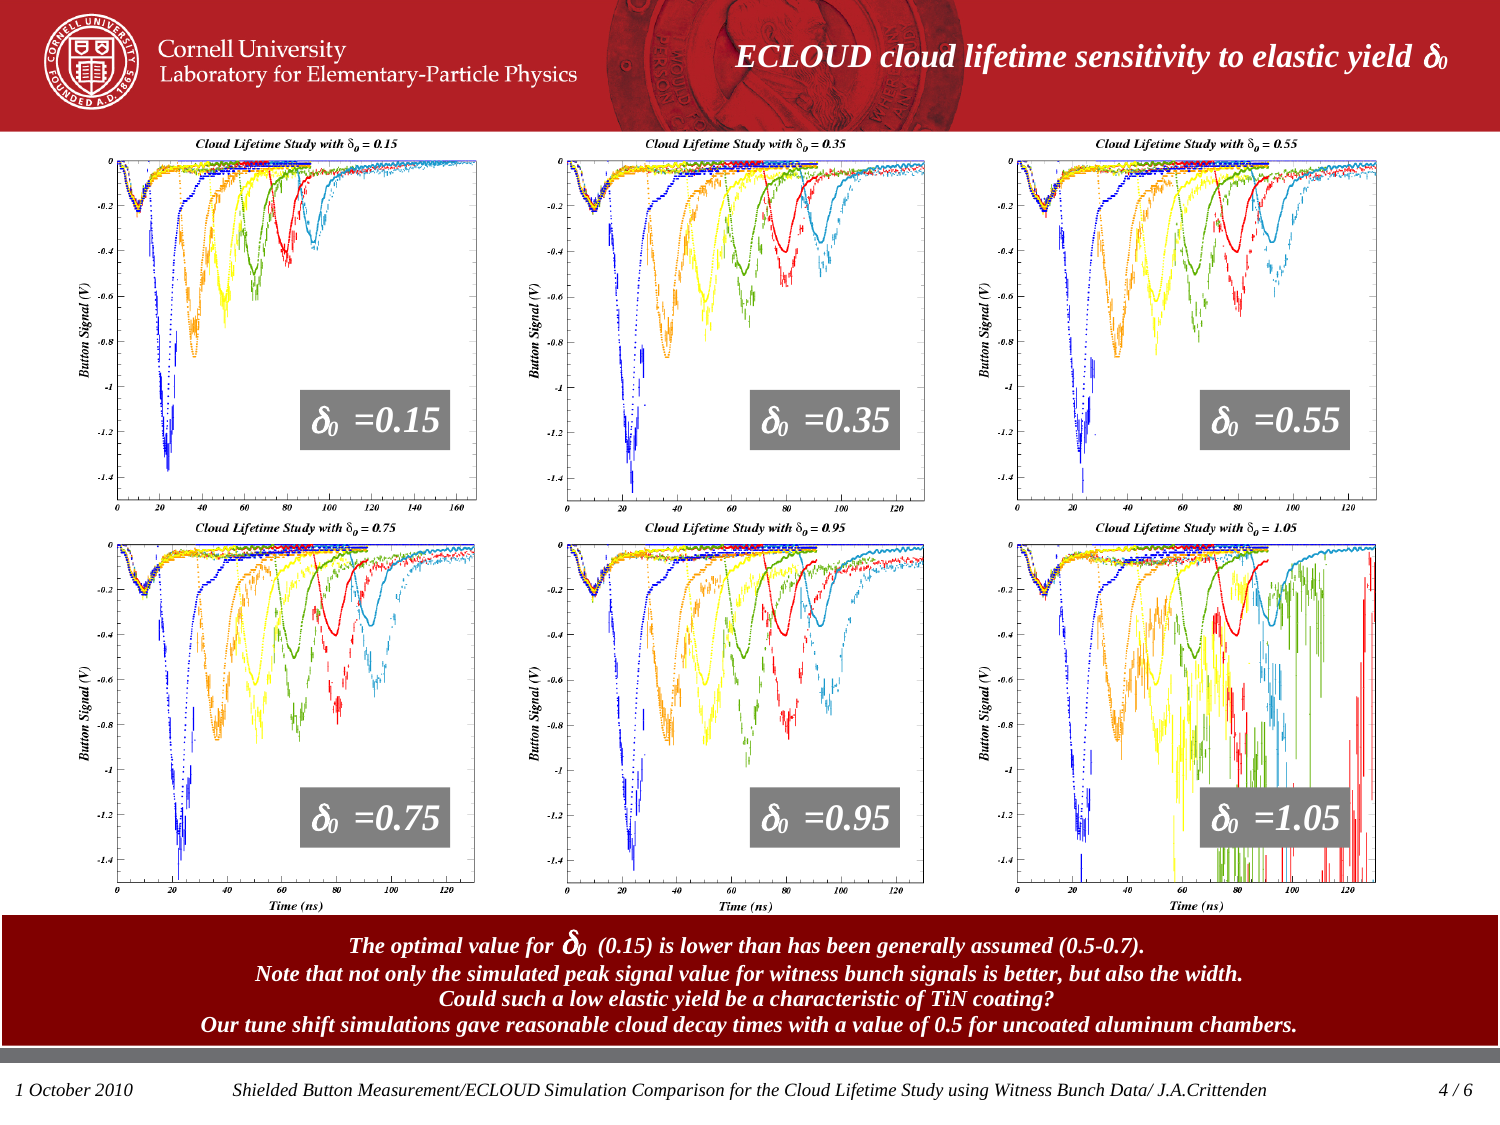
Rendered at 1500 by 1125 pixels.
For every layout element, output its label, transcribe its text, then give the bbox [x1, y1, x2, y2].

picture [0, 0, 1500, 132]
text_box d0 =0.75 [300, 787, 451, 848]
picture [975, 134, 1381, 915]
text_box d0 =0.55 [1199, 389, 1350, 451]
picture [75, 134, 481, 915]
text_box d0 =1.05 [1199, 787, 1350, 848]
text_box d0 =0.15 [300, 389, 451, 451]
text_box d0 =0.95 [749, 787, 900, 848]
text_box ECLOUD cloud lifetime sensitivity to elastic yield d0 [674, 29, 1500, 113]
picture [525, 134, 931, 915]
text_box The optimal value for d0 (0.15) is lower than has been generally assumed (0.5-0.7). Note that not only the simulated peak signal value for witness bunch signals is better, but also the width. Could such a low elastic yield be a characteristic of TiN coating? Our tune shift simulations gave reasonable cloud decay times with a value of 0.5 for uncoated aluminum chambers. [2, 915, 1498, 1046]
text_box d0 =0.35 [749, 389, 900, 451]
